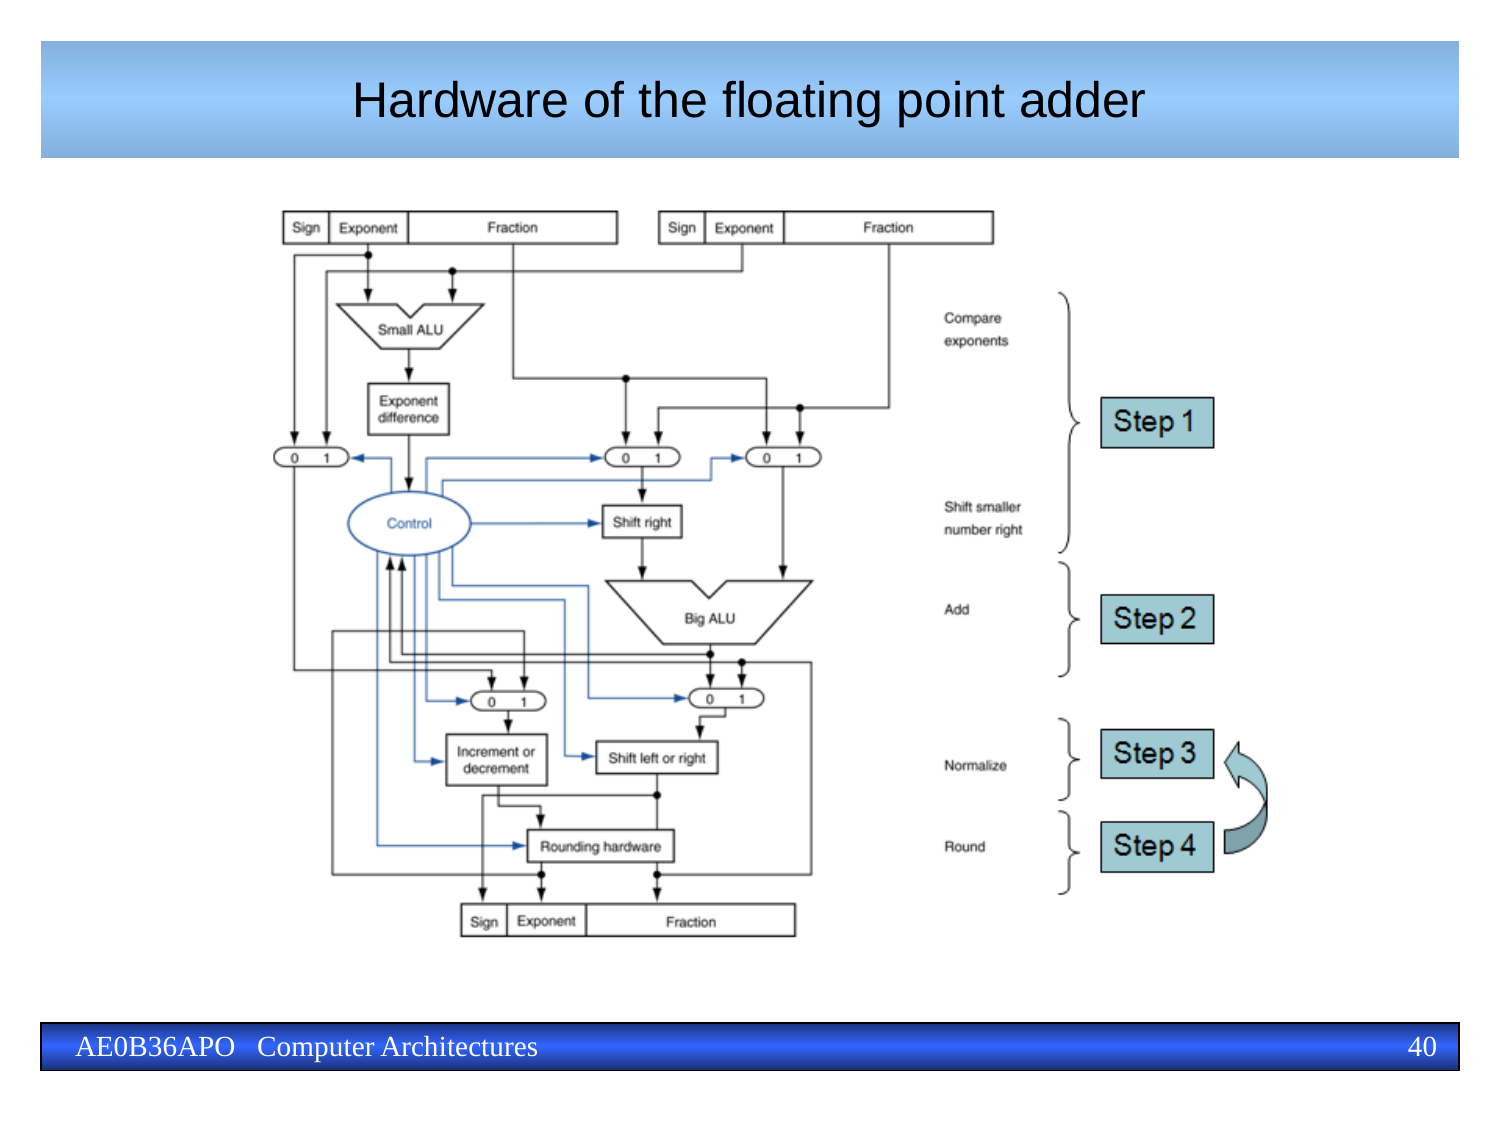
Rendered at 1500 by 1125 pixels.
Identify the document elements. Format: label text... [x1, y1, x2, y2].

picture [272, 203, 1282, 953]
title Hardware of the floating point adder [41, 41, 1459, 158]
